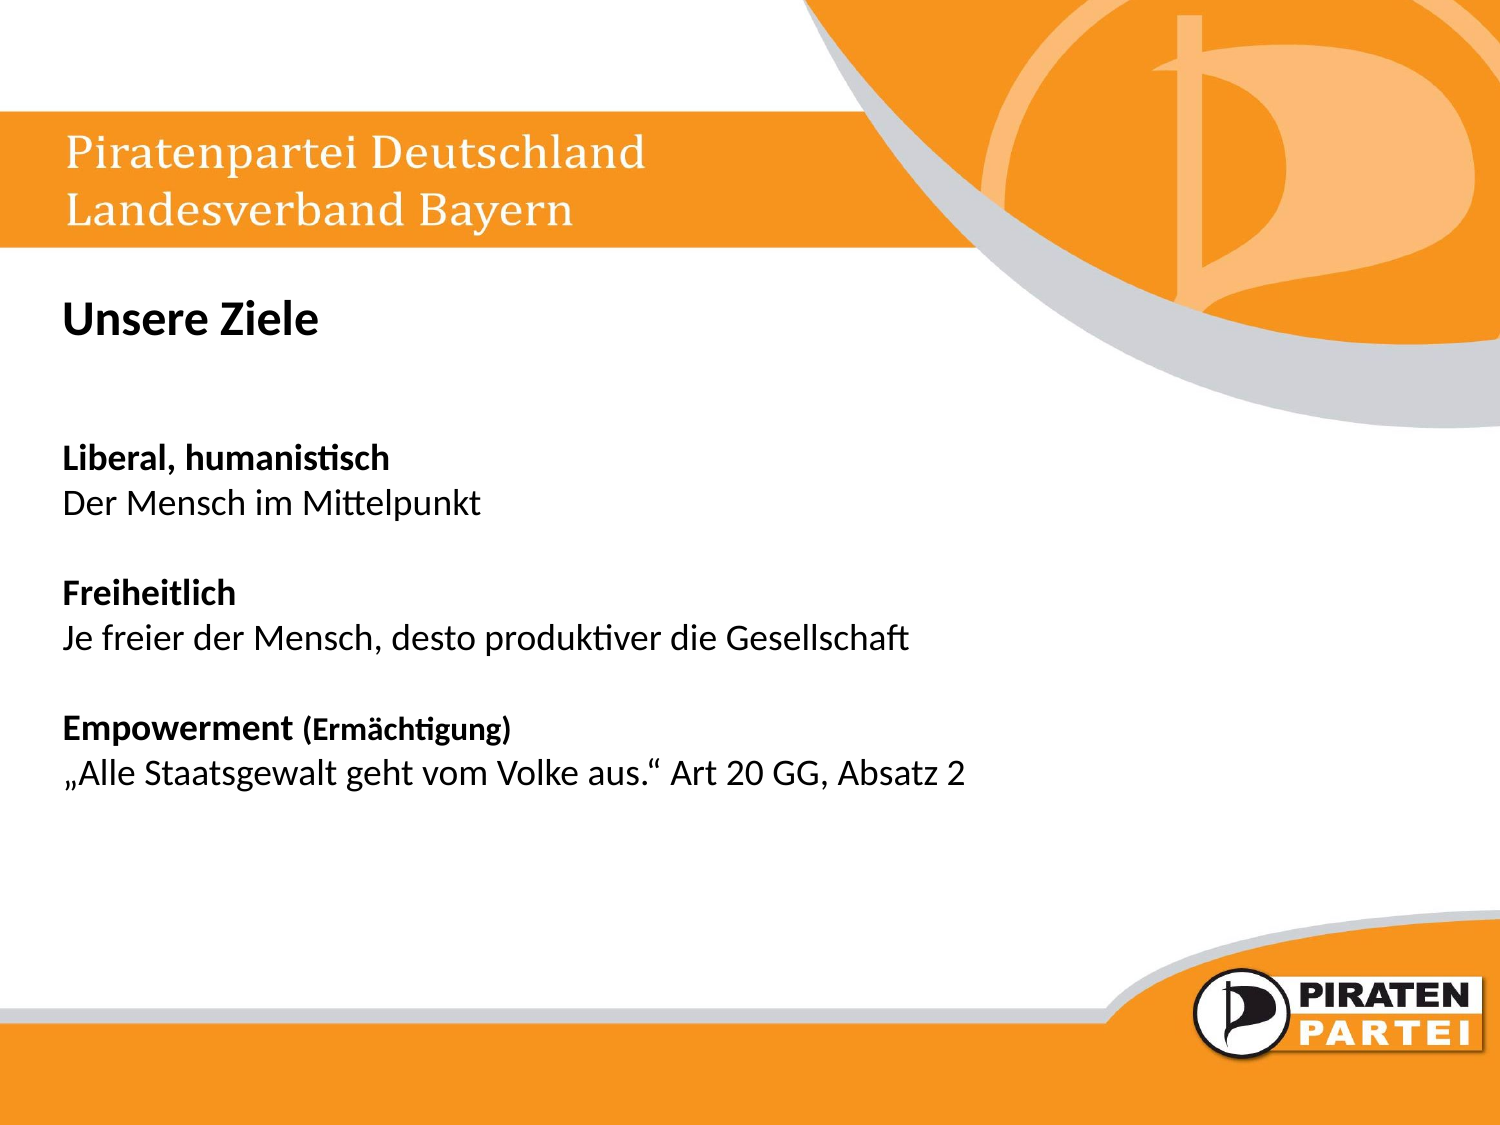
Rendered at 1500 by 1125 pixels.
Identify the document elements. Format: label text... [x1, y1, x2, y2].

text_box Unsere Ziele [47, 277, 335, 353]
text_box Liberal, humanistisch Der Mensch im Mittelpunkt Freiheitlich Je freier der Mensch, desto produktiver die Gesellschaft Empowerment (Ermächtigung) „Alle Staatsgewalt geht vom Volke aus.“ Art 20 GG, Absatz 2 [47, 425, 1222, 801]
picture [0, 0, 1500, 1125]
